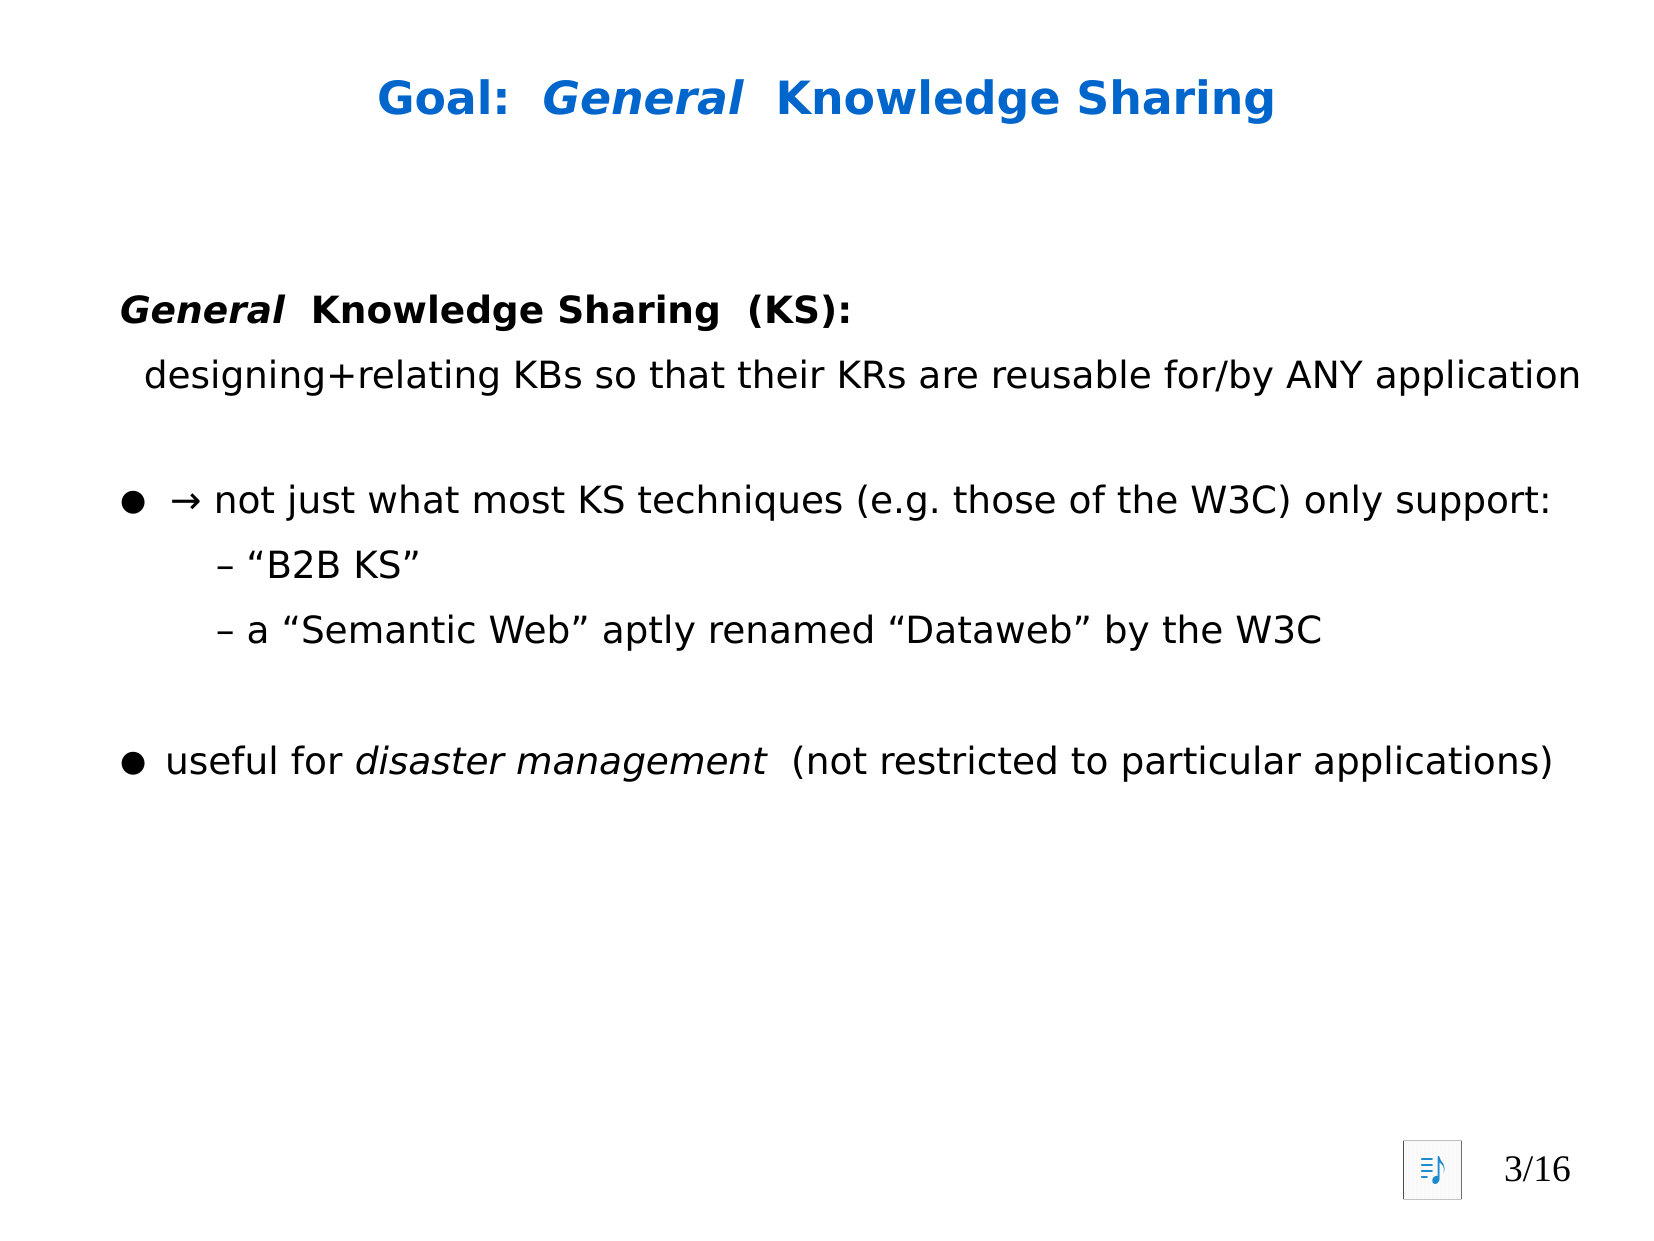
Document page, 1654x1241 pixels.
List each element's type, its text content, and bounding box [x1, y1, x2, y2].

subtitle General Knowledge Sharing (KS): designing+relating KBs so that their KRs are reusable for/by ANY application ● → not just what most KS techniques (e.g. those of the W3C) only support: – “B2B KS” – a “Semantic Web” aptly renamed “Dataweb” by the W3C ● useful for disaster management (not restricted to particular applications) [75, 187, 1613, 863]
text_box [1402, 1140, 1463, 1201]
text_box [75, 54, 1571, 156]
